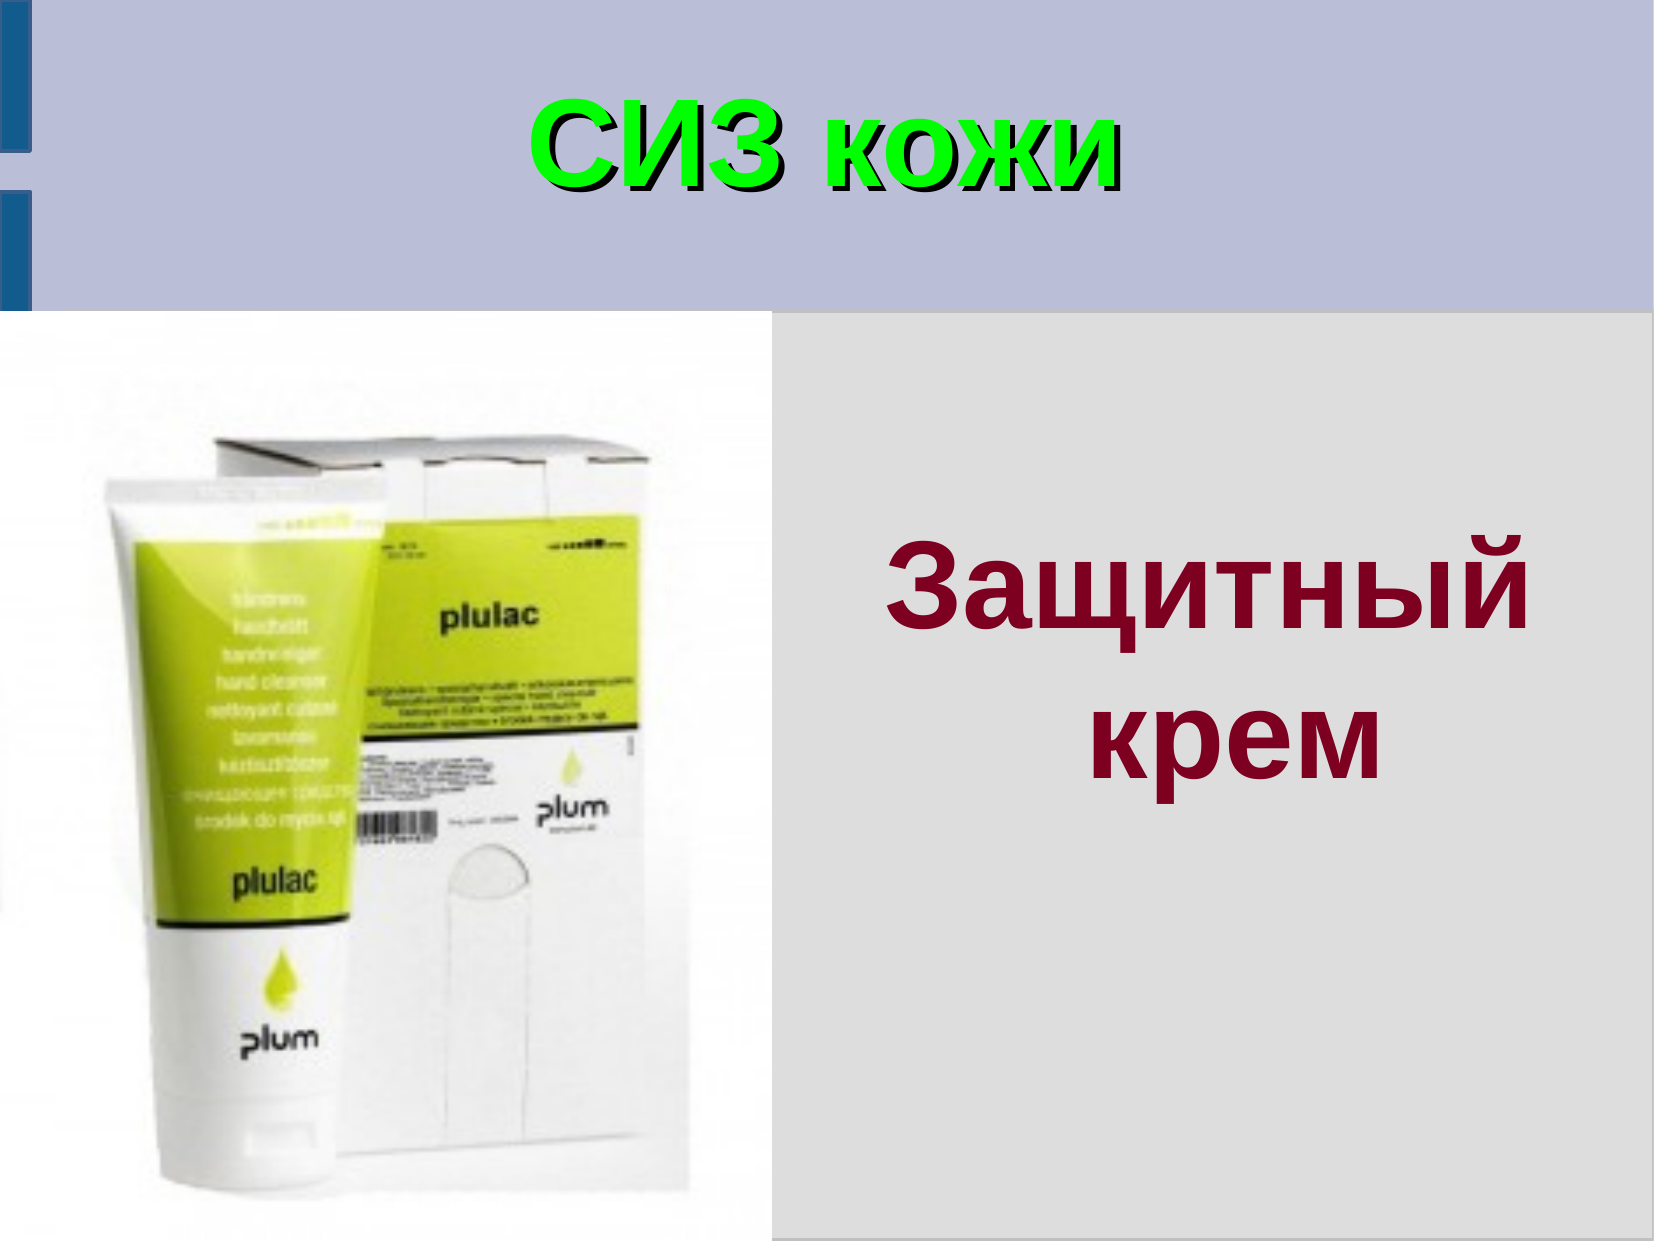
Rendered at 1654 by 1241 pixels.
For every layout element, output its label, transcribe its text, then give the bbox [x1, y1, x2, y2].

list Защитный крем [781, 353, 1549, 1120]
picture [0, 311, 772, 1241]
title СИЗ кожи [118, 32, 1532, 240]
